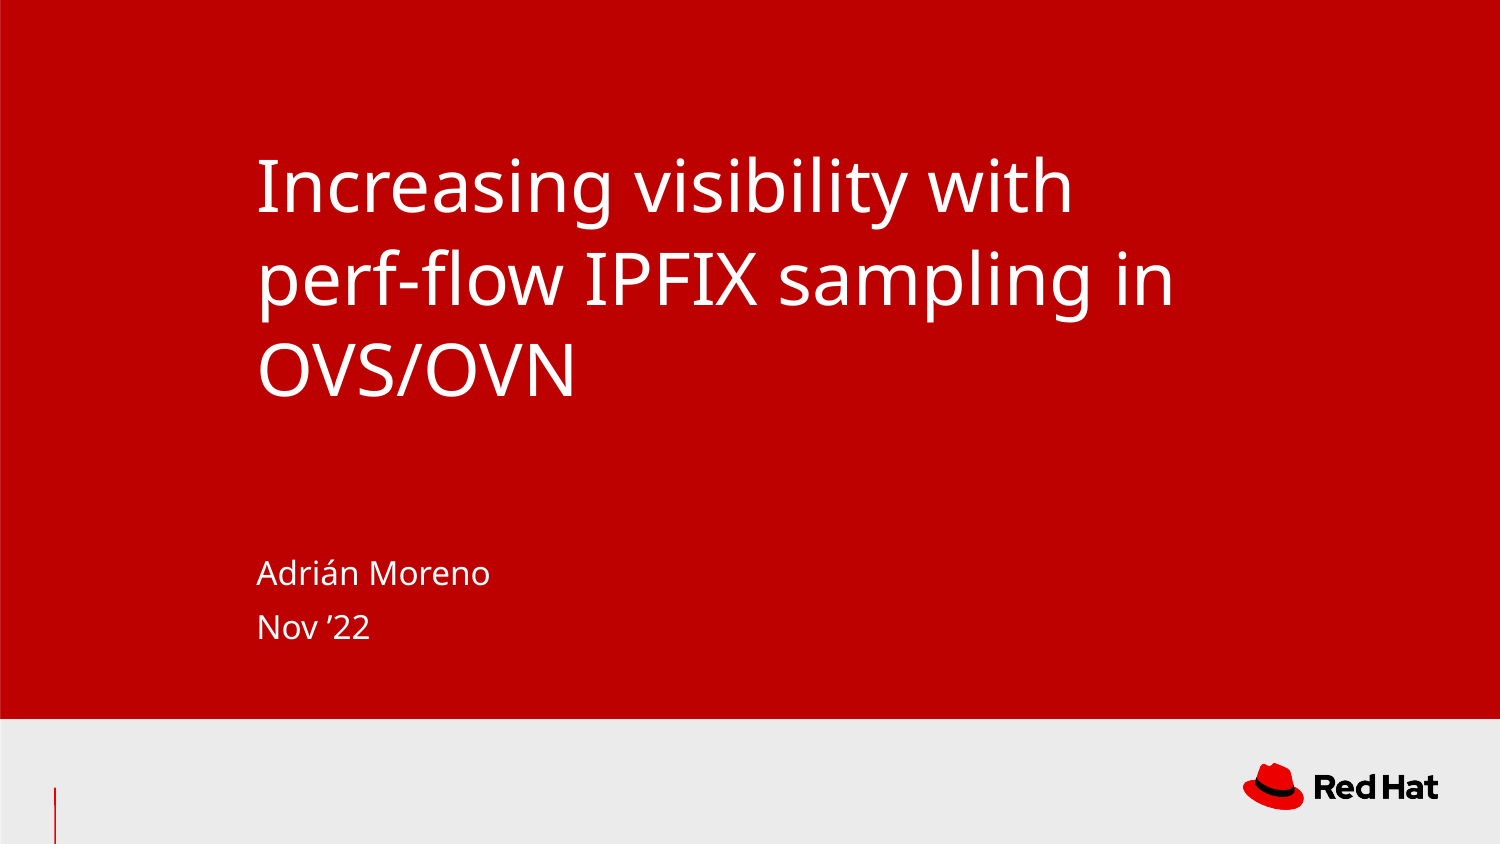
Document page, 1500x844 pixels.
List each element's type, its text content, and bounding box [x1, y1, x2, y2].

subtitle Adrián Moreno Nov ’22 [256, 537, 508, 651]
title Increasing visibility with perf-flow IPFIX sampling in OVS/OVN [256, 214, 1184, 412]
picture [0, 0, 1500, 844]
